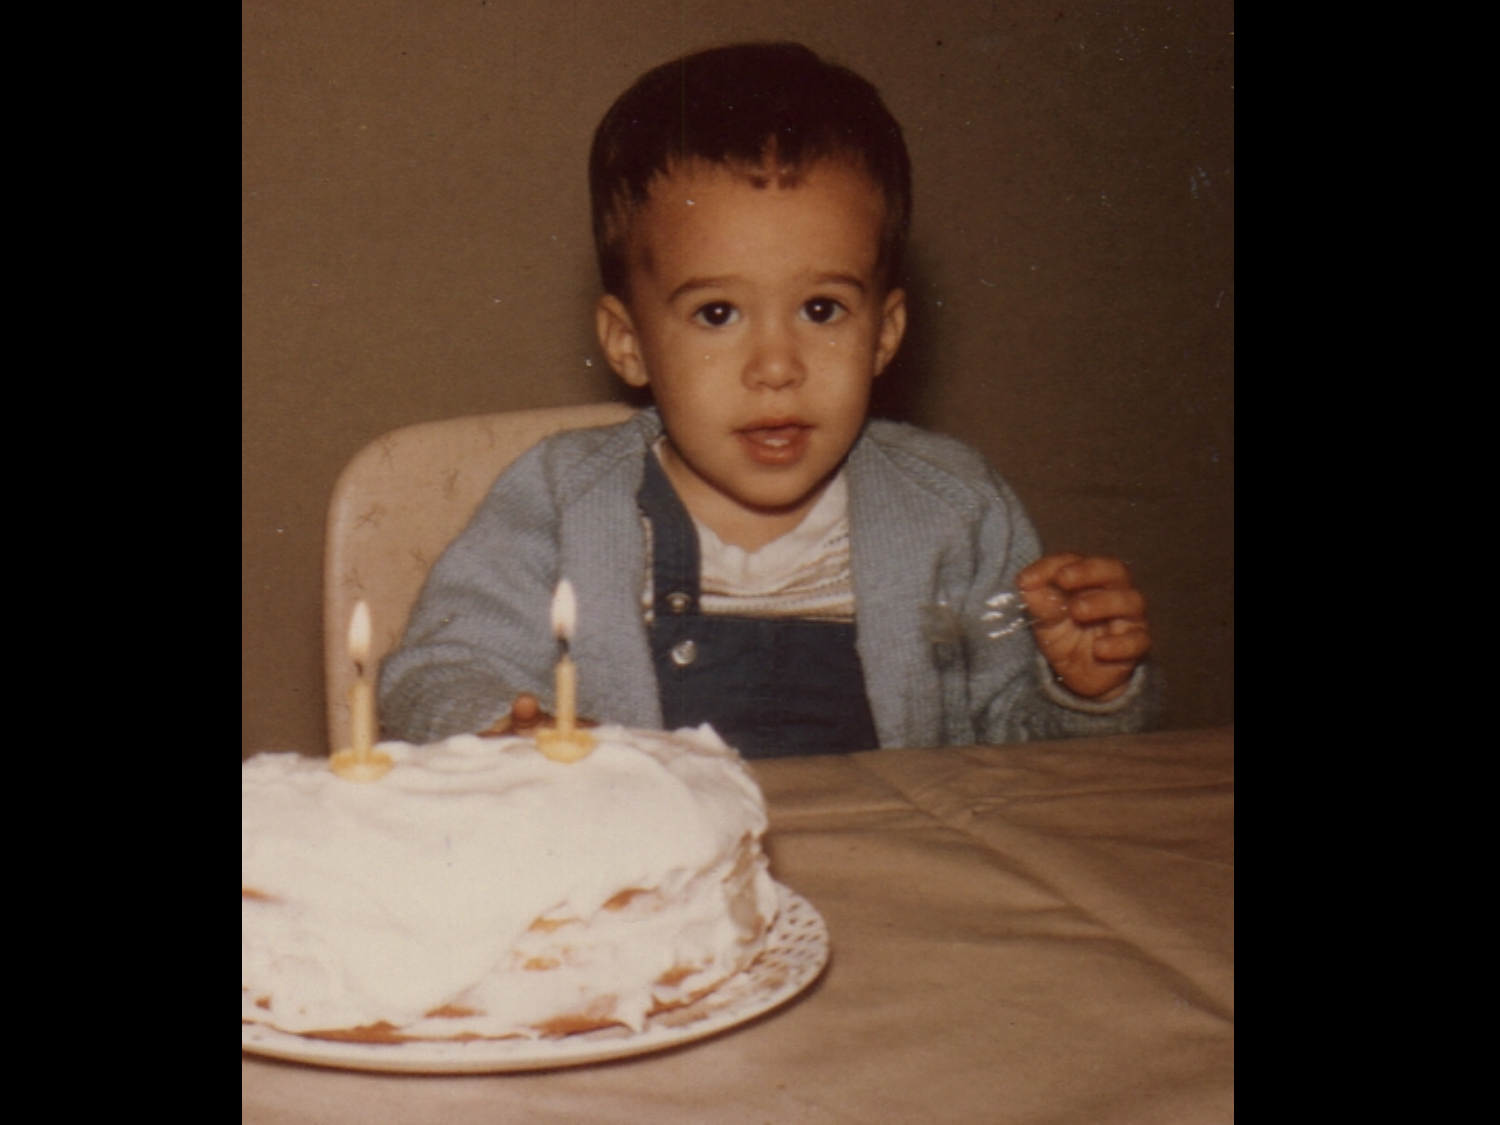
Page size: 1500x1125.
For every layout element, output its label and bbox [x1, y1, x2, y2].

picture [242, 0, 1234, 1125]
